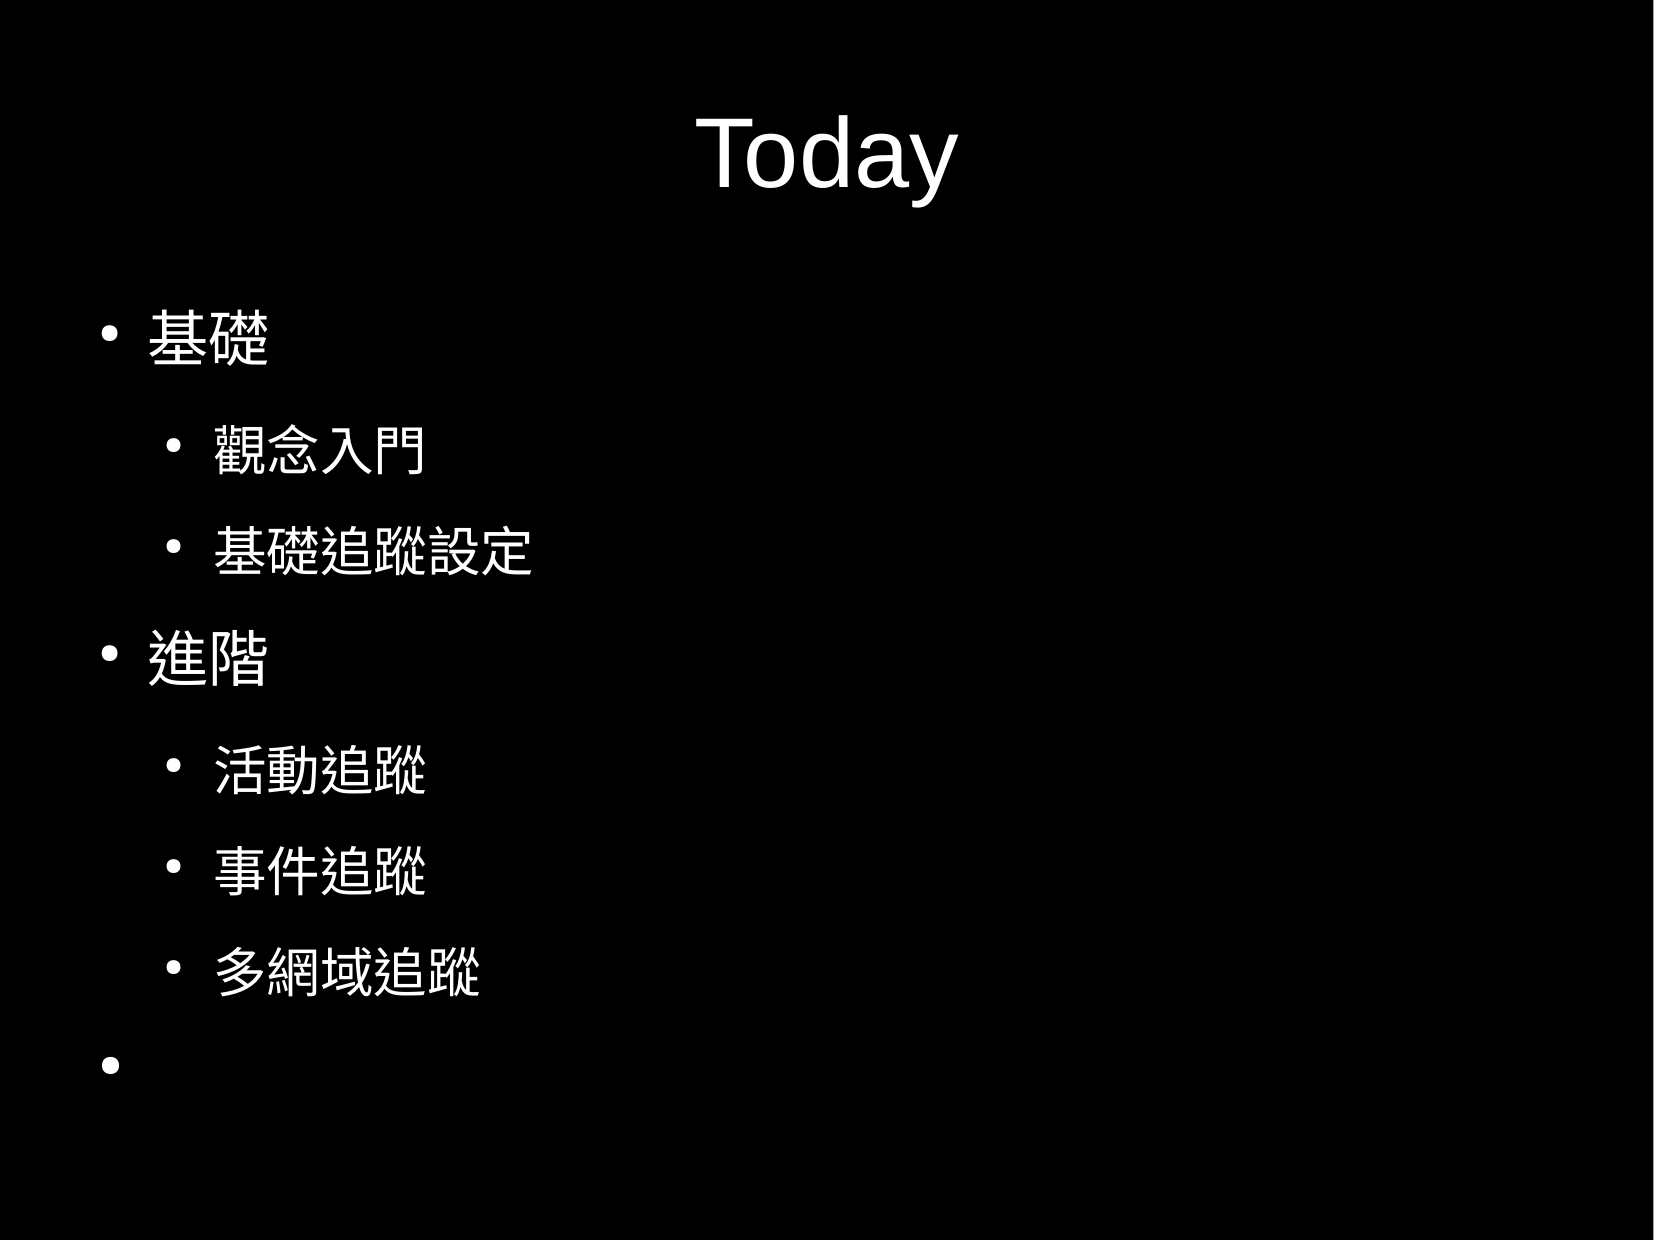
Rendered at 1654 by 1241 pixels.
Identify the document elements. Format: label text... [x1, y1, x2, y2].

title Today [82, 49, 1571, 257]
list 基礎 觀念入門 基礎追蹤設定 進階 活動追蹤 事件追蹤 多網域追蹤 [82, 290, 1571, 1010]
